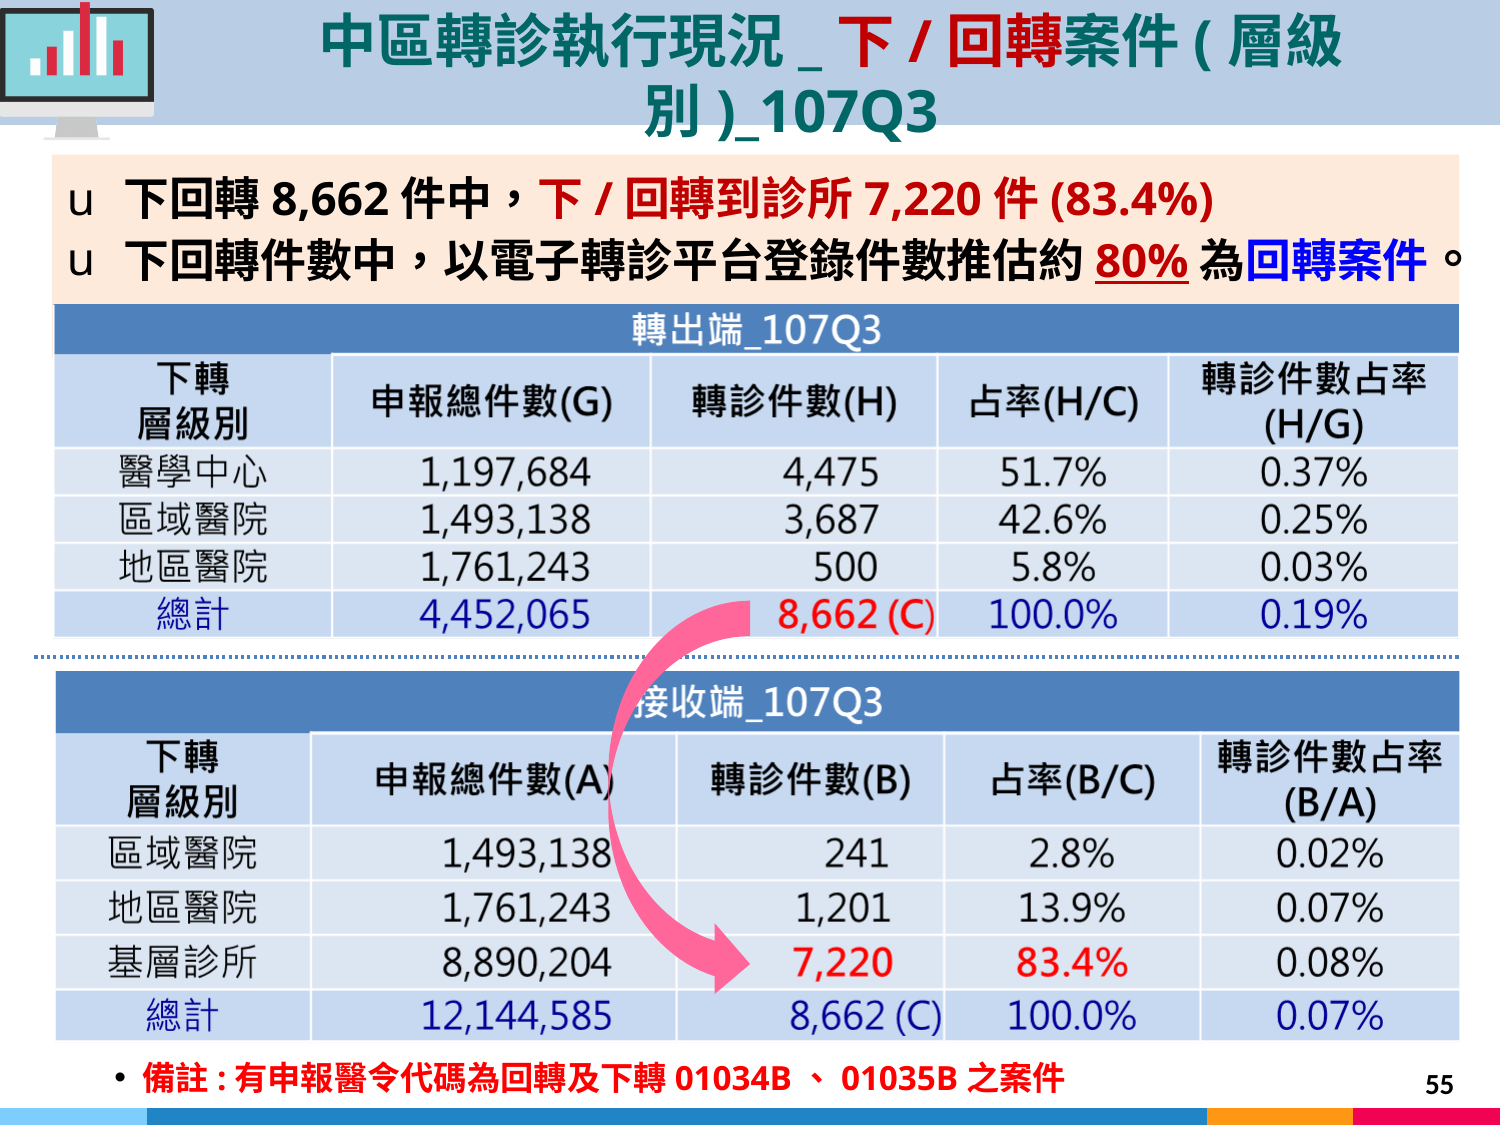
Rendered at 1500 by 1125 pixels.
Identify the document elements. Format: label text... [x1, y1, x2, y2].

text_box [608, 600, 751, 995]
text_box 備註:有申報醫令代碼為回轉及下轉01034B、01035B之案件 [99, 1049, 1412, 1106]
picture [0, 0, 154, 143]
title 中區轉診執行現況_下/回轉案件(層級別)_107Q3 [154, 0, 1471, 143]
picture [54, 668, 1461, 1063]
picture [53, 296, 1460, 663]
text_box 下回轉8,662件中，下/回轉到診所7,220件(83.4%) 下回轉件數中，以電子轉診平台登錄件數推估約80%為回轉案件。 [51, 154, 1460, 358]
text_box <編號> [1410, 1049, 1500, 1119]
